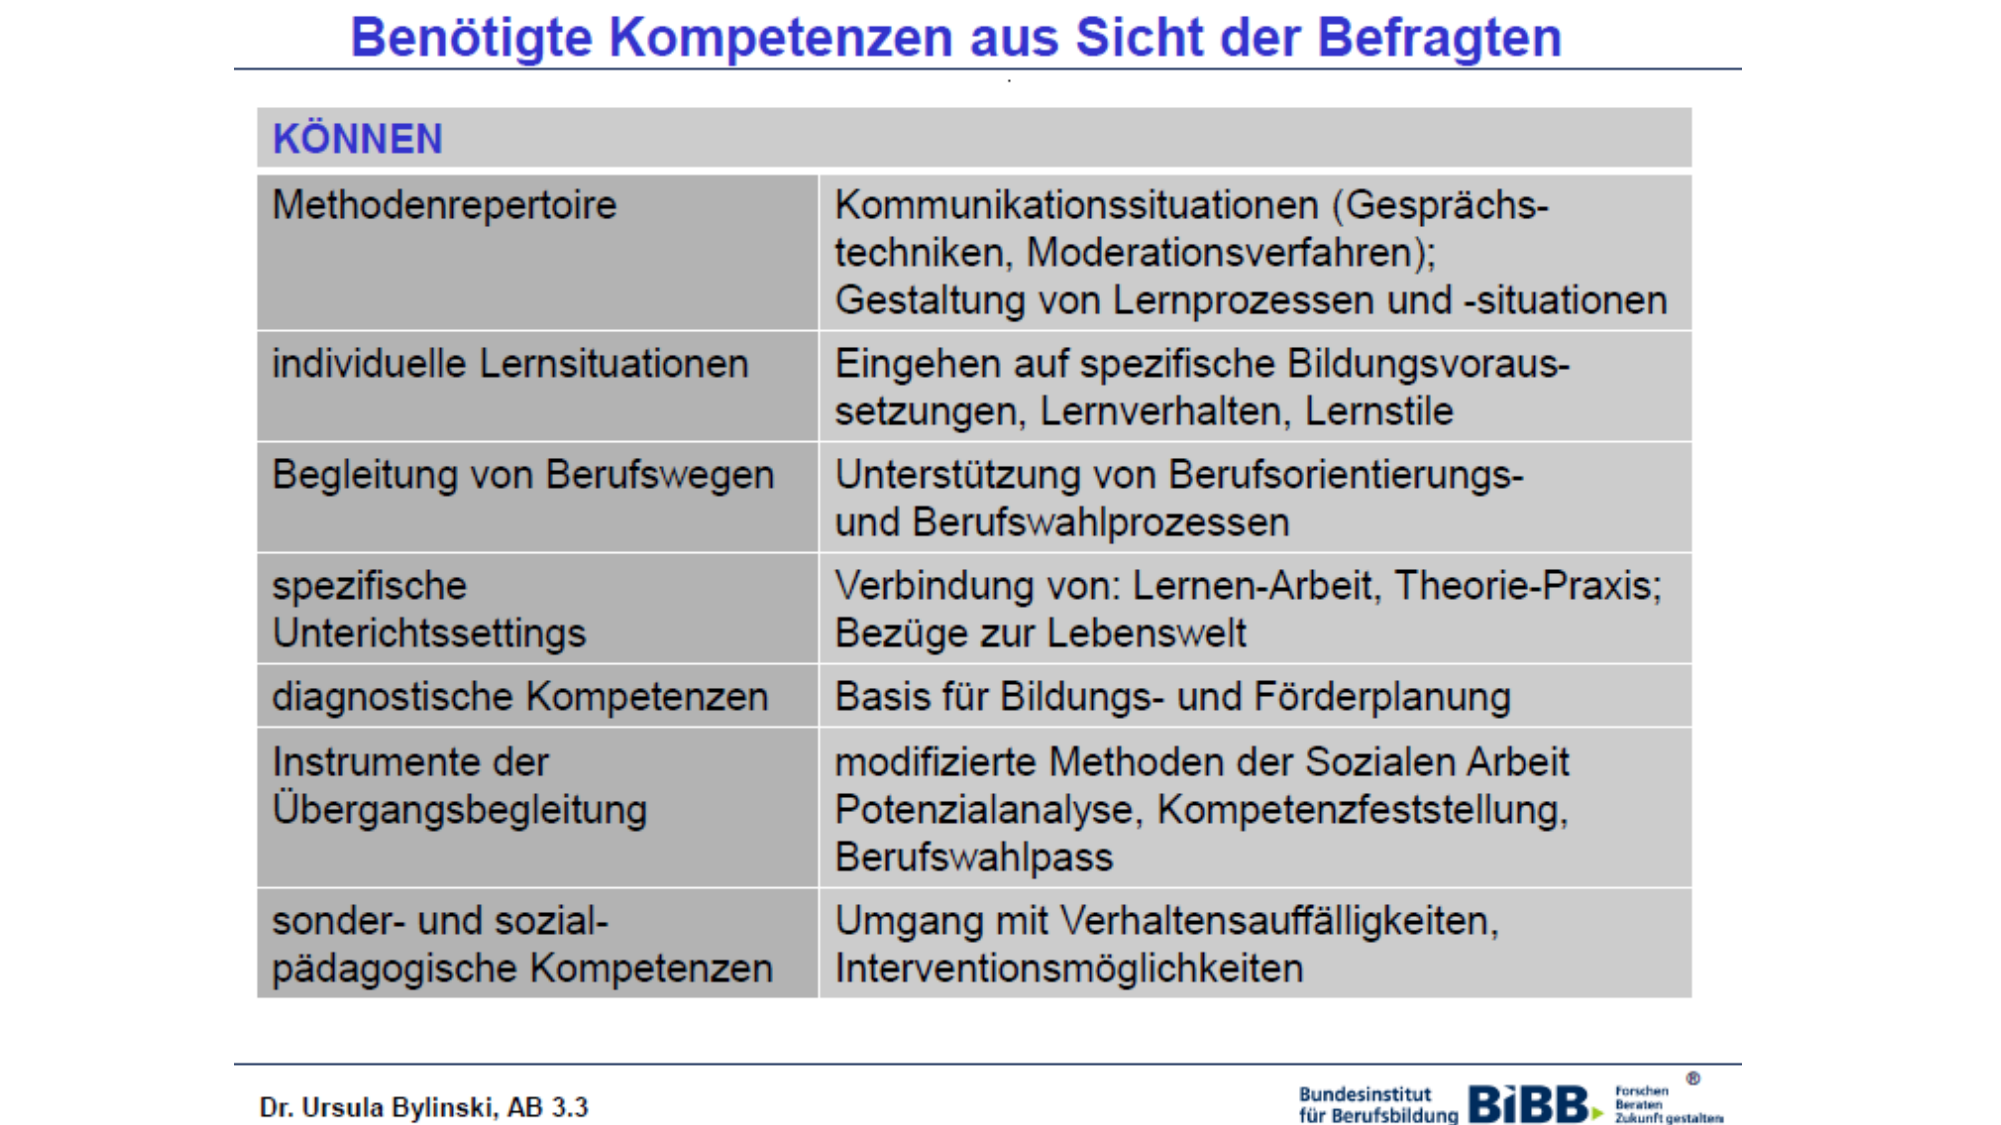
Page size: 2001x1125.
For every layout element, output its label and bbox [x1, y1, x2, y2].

picture [234, 1, 1742, 1125]
